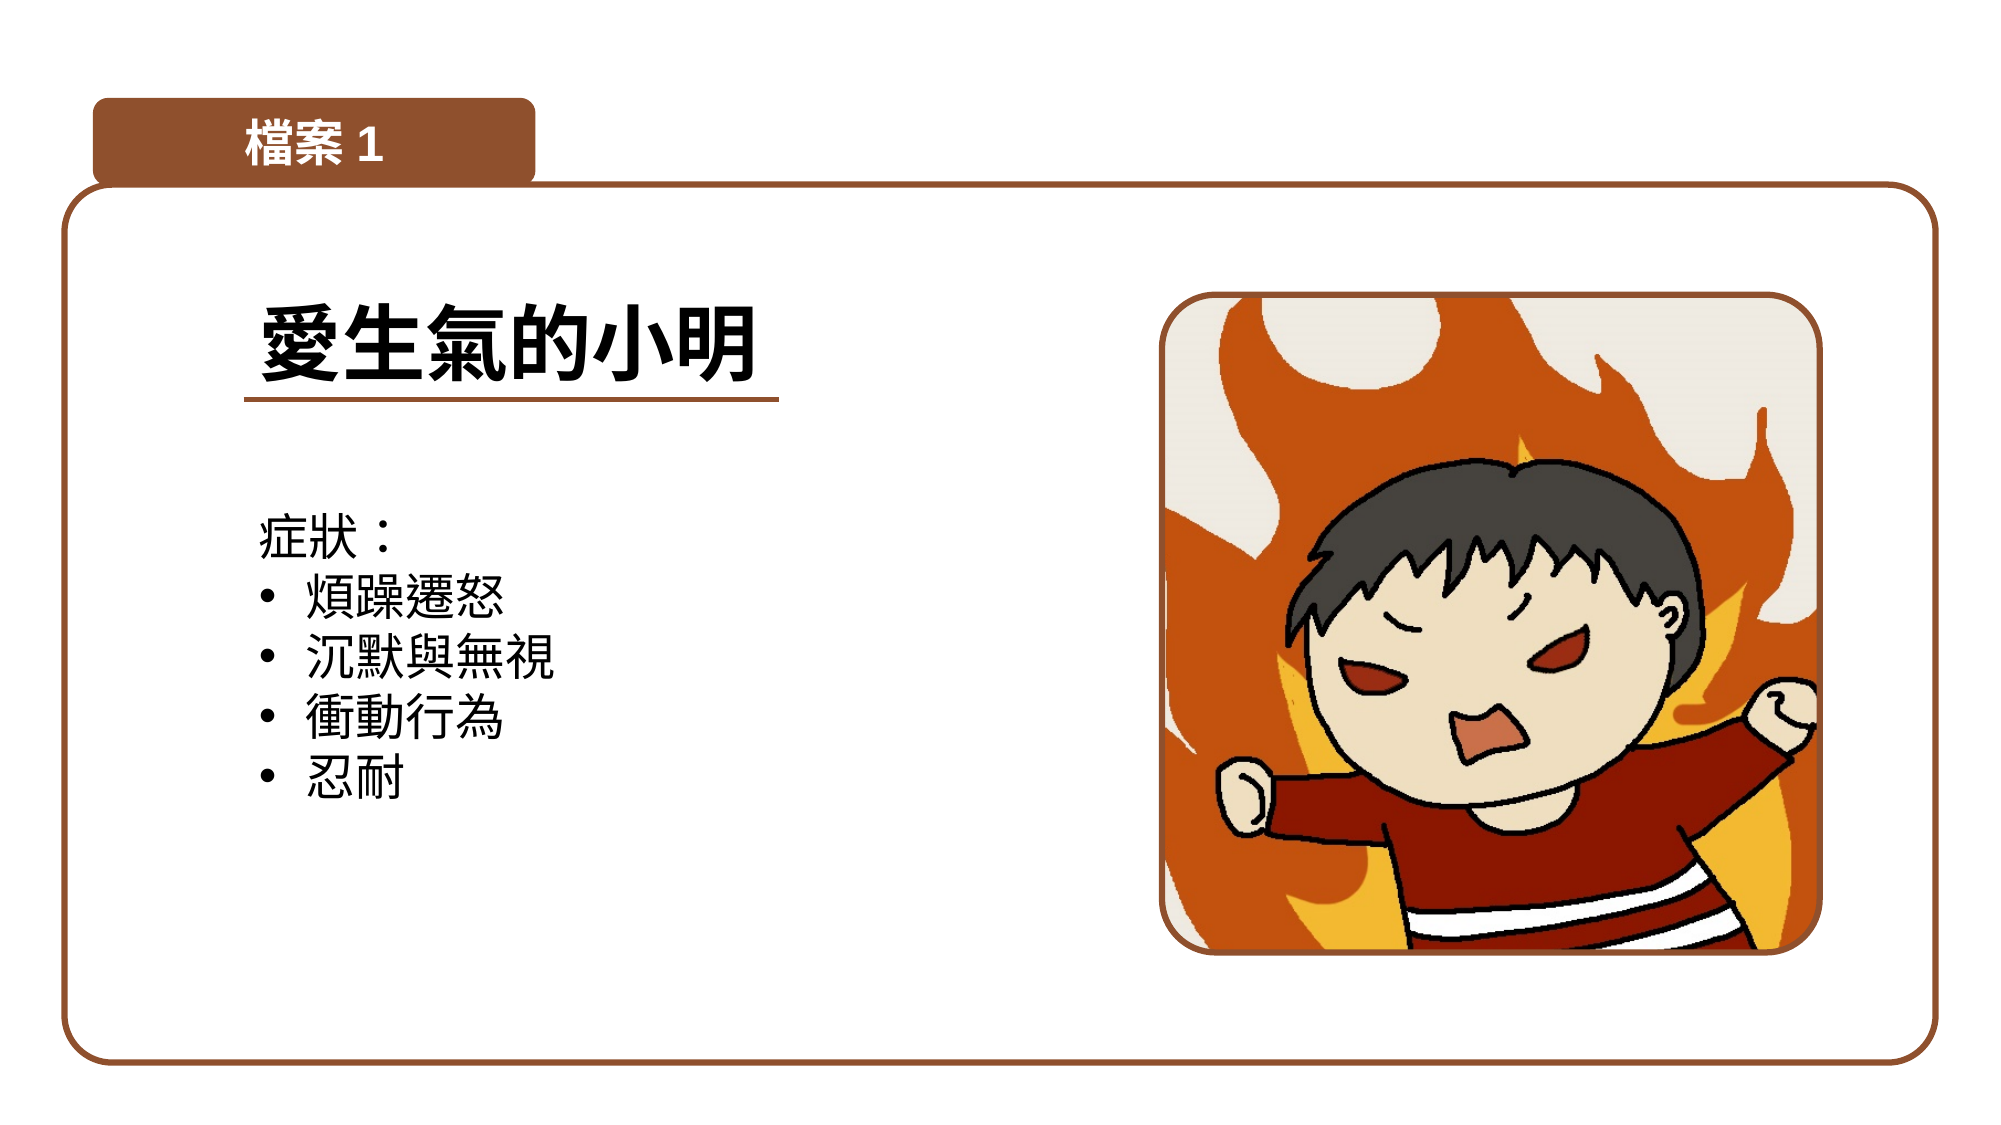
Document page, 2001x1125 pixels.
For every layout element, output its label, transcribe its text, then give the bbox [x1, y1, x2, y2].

text_box 愛生氣的小明 [244, 283, 773, 397]
picture [1162, 295, 1819, 952]
text_box 症狀： 煩躁遷怒 沉默與無視 衝動行為 忍耐 [243, 498, 820, 817]
text_box [64, 184, 1936, 1063]
text_box 檔案1 [93, 98, 535, 185]
